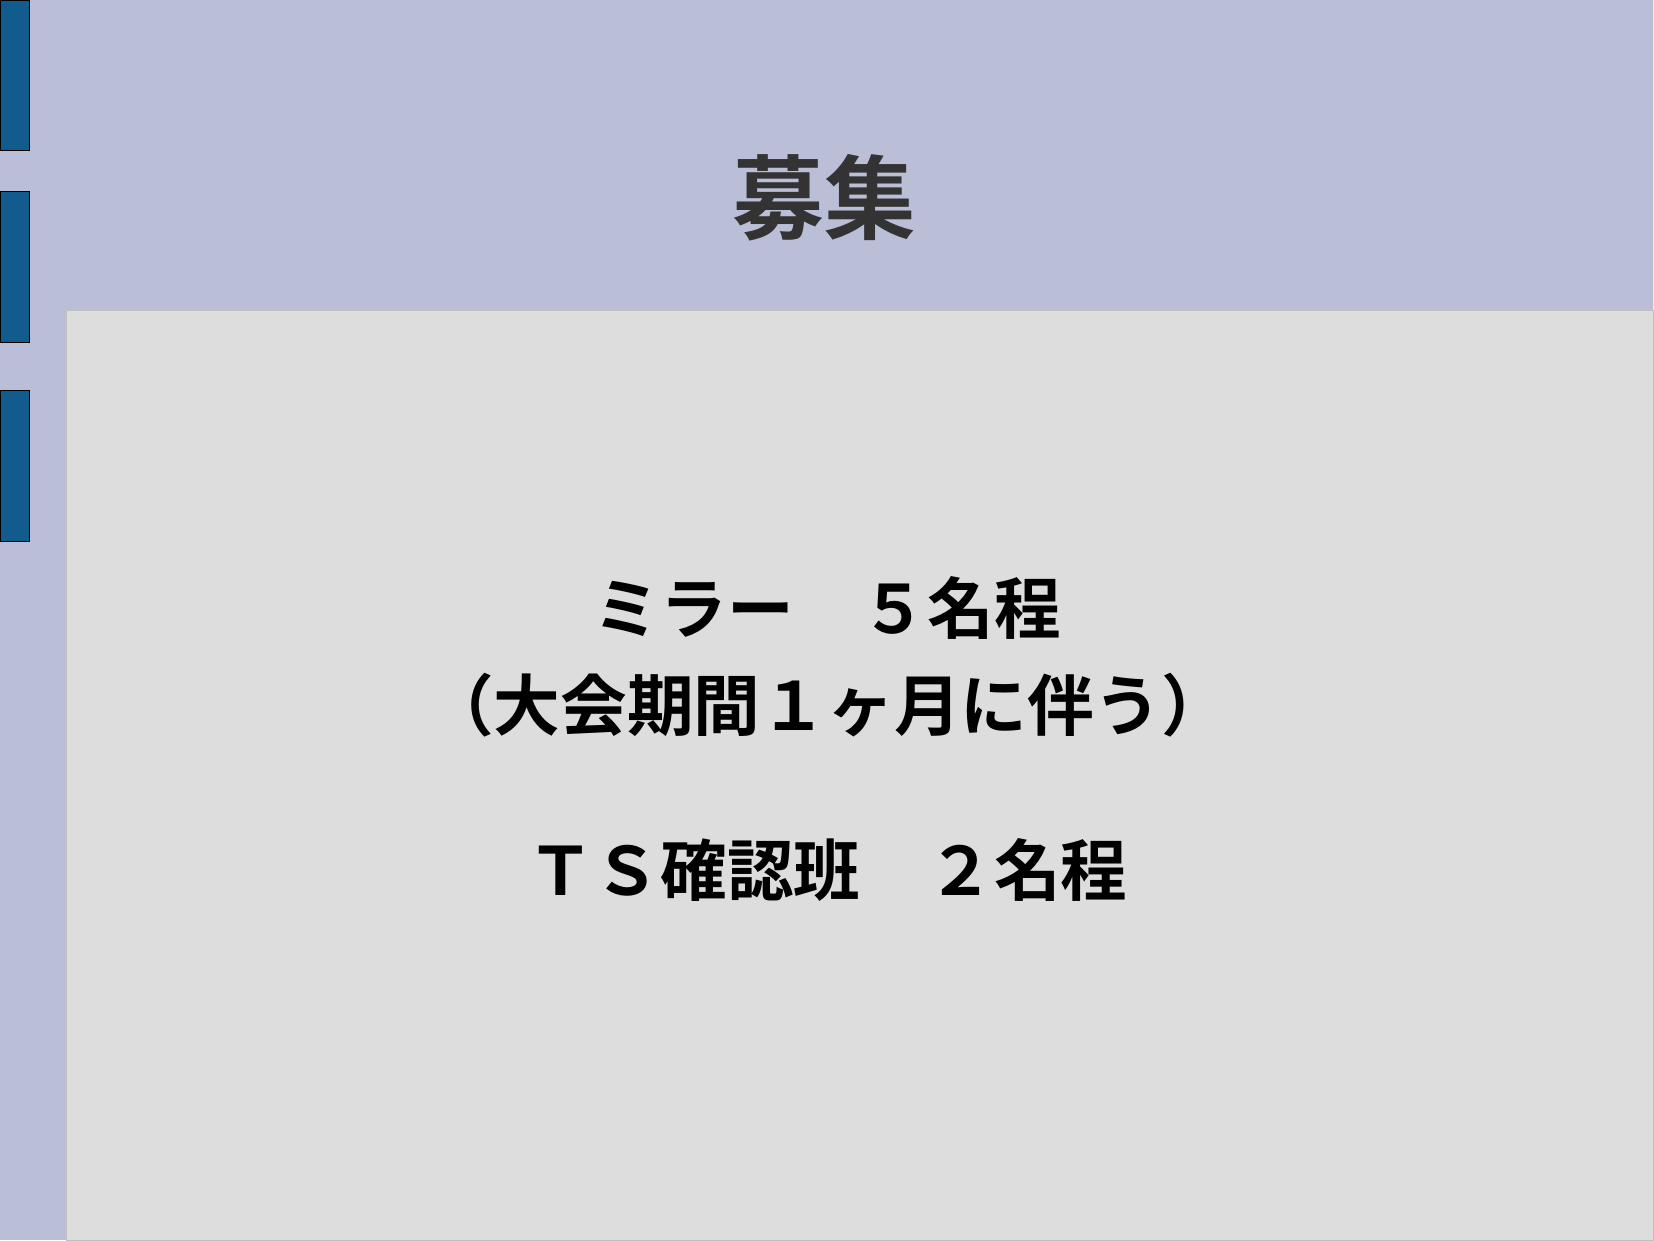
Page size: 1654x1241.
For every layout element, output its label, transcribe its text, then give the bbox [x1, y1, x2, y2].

title 募集 [118, 88, 1531, 296]
subtitle ミラー ５名程 （大会期間１ヶ月に伴う） ＴＳ確認班 ２名程 [121, 344, 1534, 1127]
